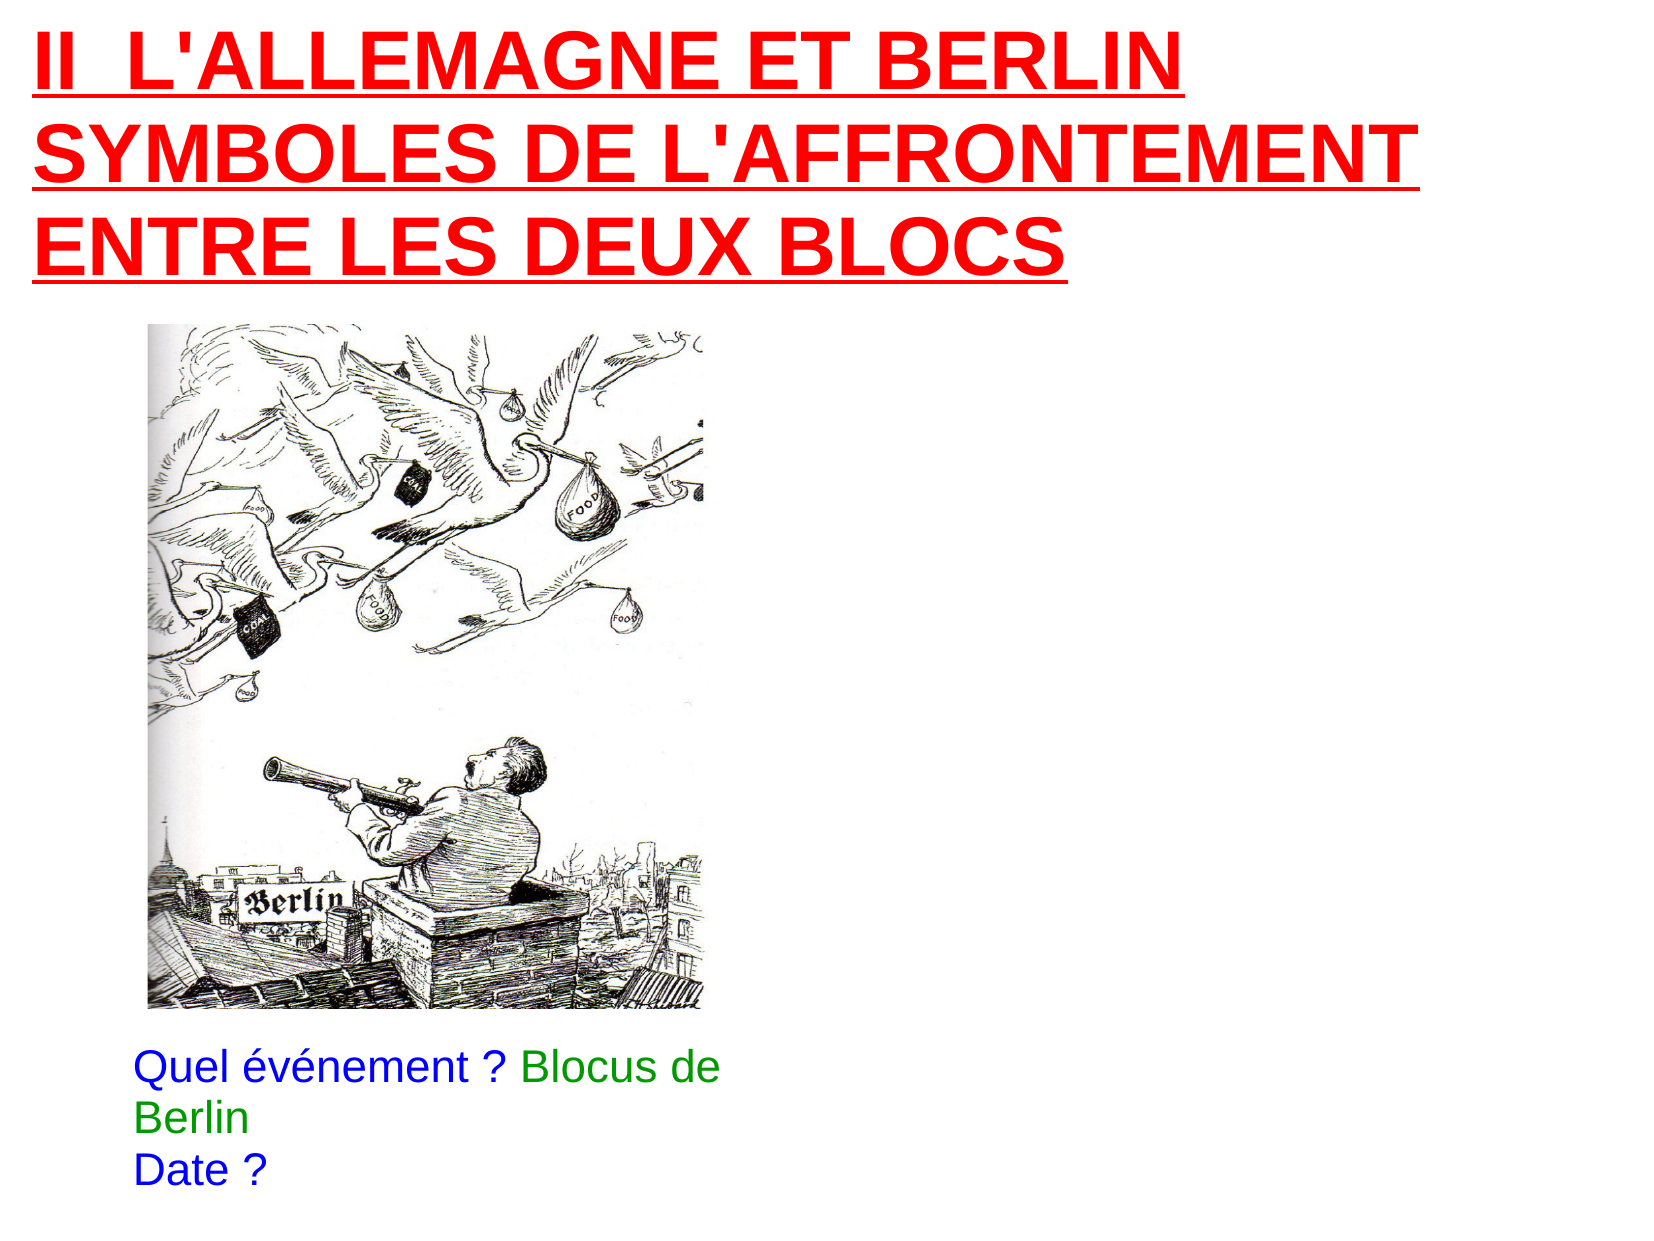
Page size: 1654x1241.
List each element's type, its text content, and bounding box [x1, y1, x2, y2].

title II L'ALLEMAGNE ET BERLIN SYMBOLES DE L'AFFRONTEMENT ENTRE LES DEUX BLOCS [32, 13, 1628, 293]
picture [147, 324, 709, 1009]
text_box Quel événement ? Blocus de Berlin Date ? [118, 1033, 739, 1202]
